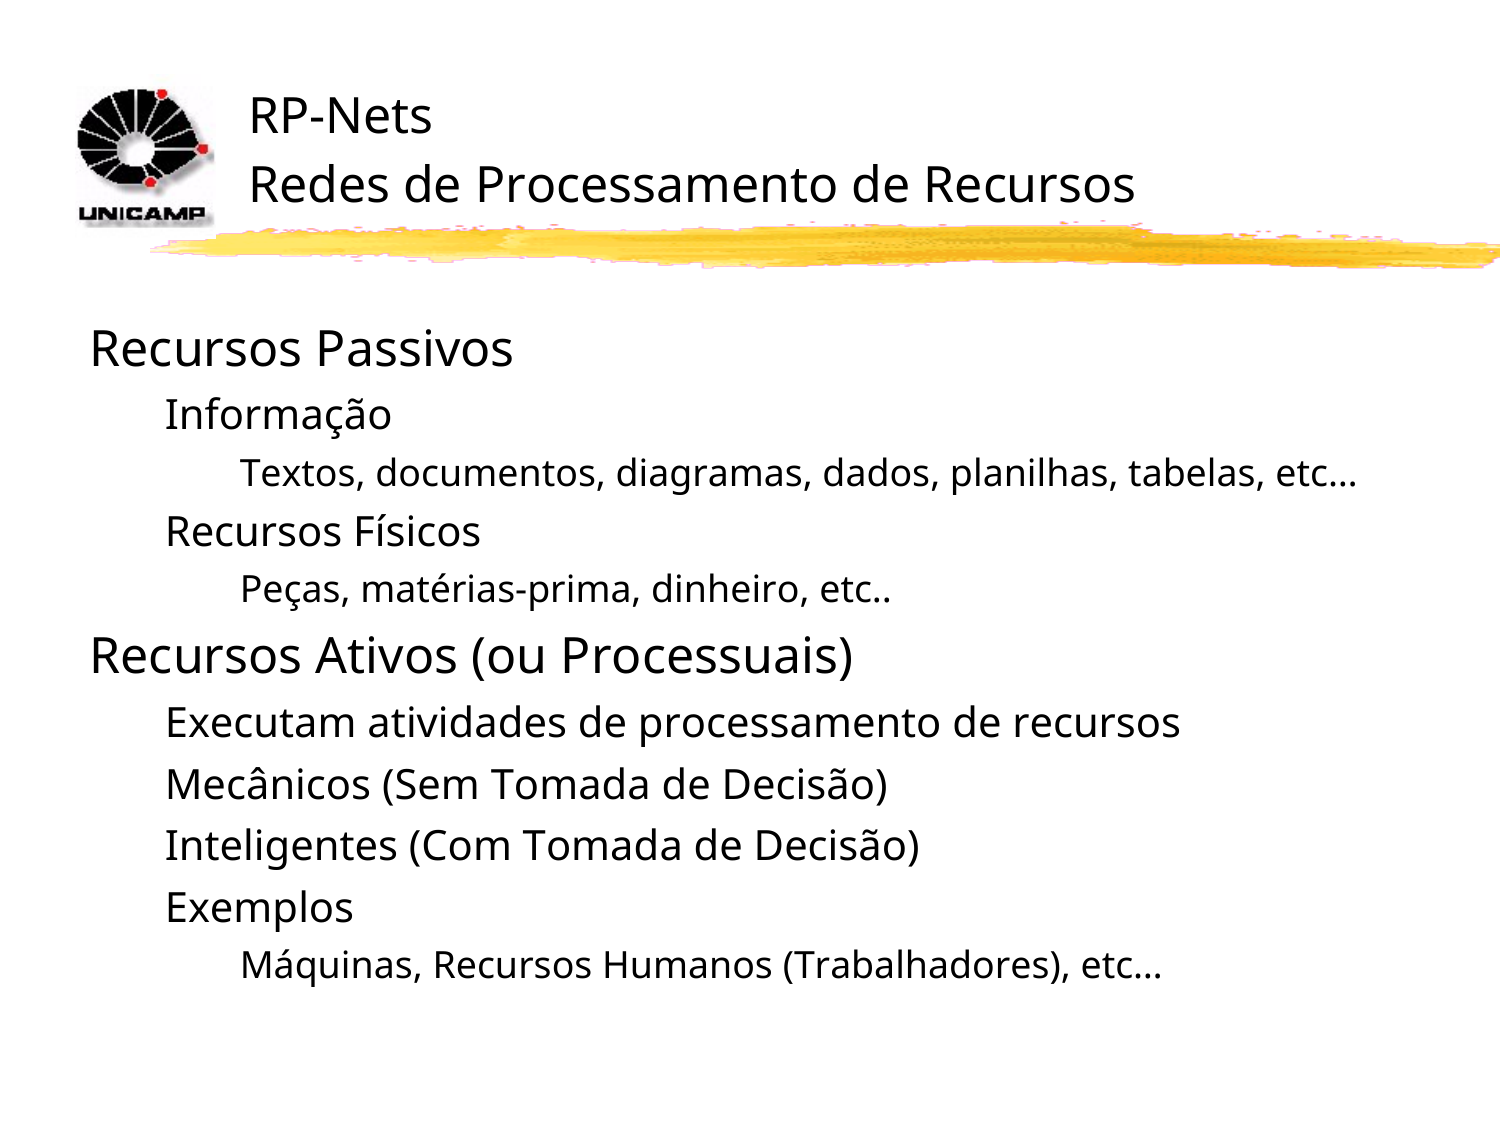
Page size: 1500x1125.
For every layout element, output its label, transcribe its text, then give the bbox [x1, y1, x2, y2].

picture [75, 74, 1500, 279]
title RP-Nets Redes de Processamento de Recursos [233, 37, 1434, 225]
list Recursos Passivos Informação Textos, documentos, diagramas, dados, planilhas, tabelas, etc… Recursos Físicos Peças, matérias-prima, dinheiro, etc.. Recursos Ativos (ou Processuais) Executam atividades de processamento de recursos Mecânicos (Sem Tomada de Decisão) Inteligentes (Com Tomada de Decisão) Exemplos Máquinas, Recursos Humanos (Trabalhadores), etc… [74, 309, 1417, 994]
